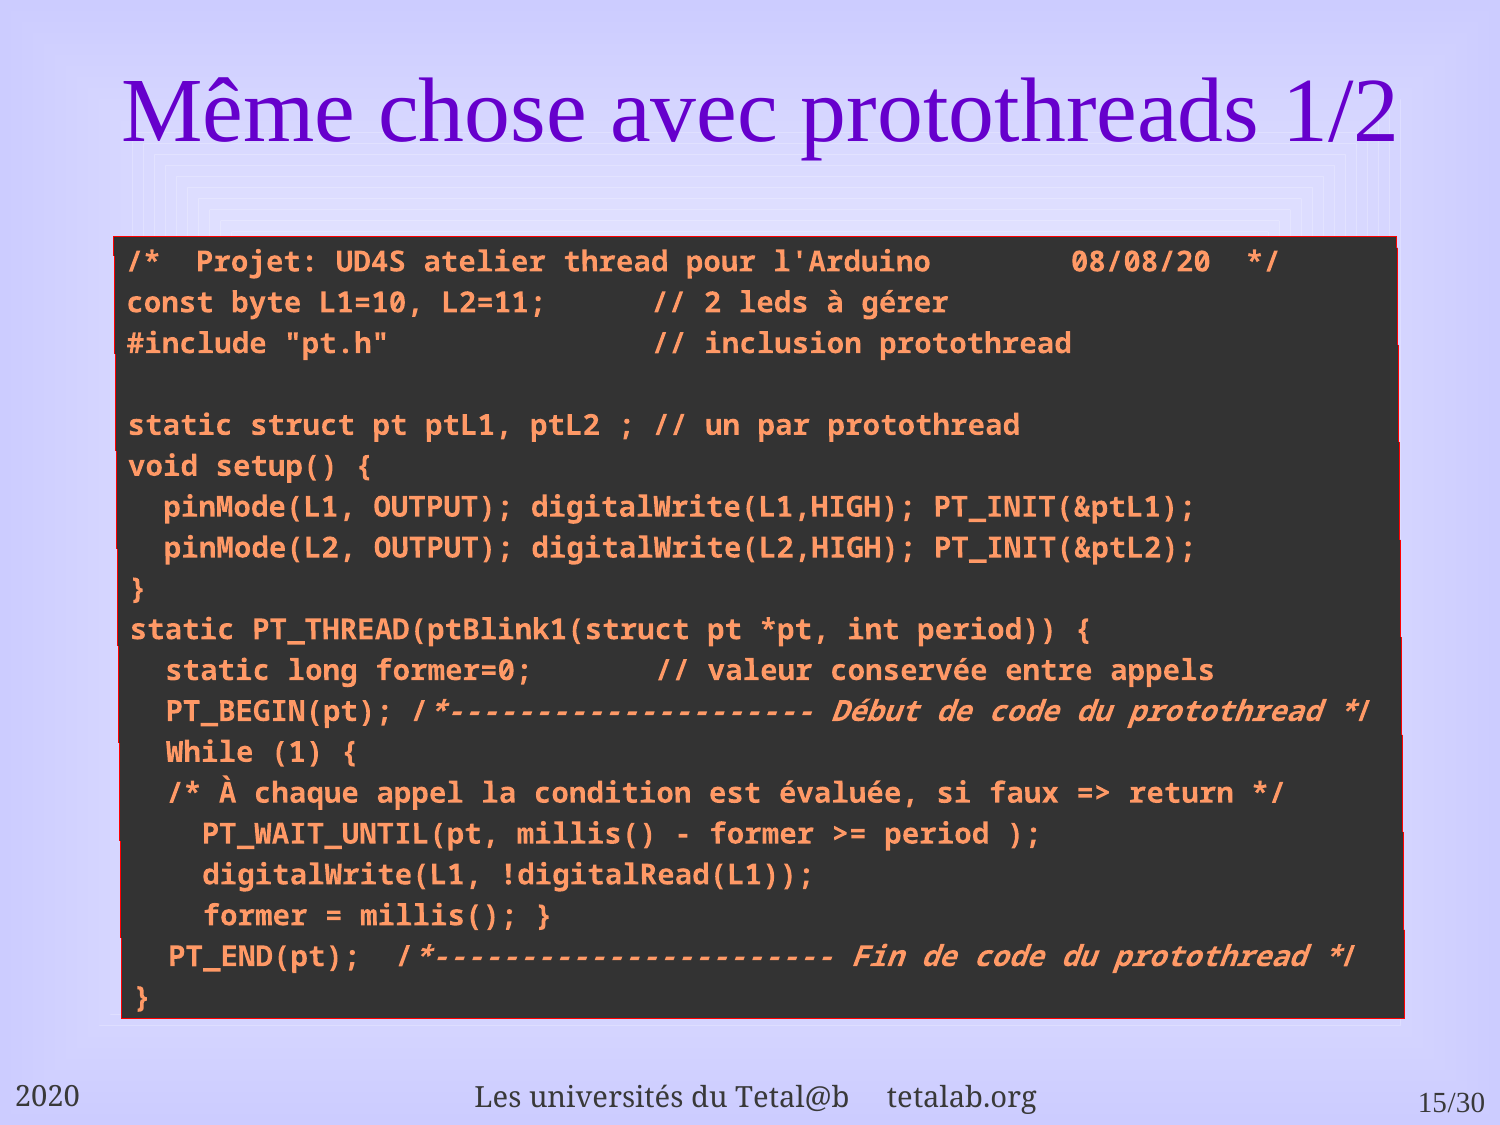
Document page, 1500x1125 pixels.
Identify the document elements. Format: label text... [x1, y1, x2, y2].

text_box /* Projet: UD4S atelier thread pour l'Arduino 08/08/20 */ const byte L1=10, L2=11; // 2 leds à gérer #include "pt.h" // inclusion protothread static struct pt ptL1, ptL2 ; // un par protothread void setup() { pinMode(L1, OUTPUT); digitalWrite(L1,HIGH); PT_INIT(&ptL1); pinMode(L2, OUTPUT); digitalWrite(L2,HIGH); PT_INIT(&ptL2); } static PT_THREAD(ptBlink1(struct pt *pt, int period)) { static long former=0; // valeur conservée entre appels PT_BEGIN(pt); /*--------------------- Début de code du protothread */ While (1) { /* À chaque appel la condition est évaluée, si faux => return */ PT_WAIT_UNTIL(pt, millis() - former >= period ); digitalWrite(L1, !digitalRead(L1)); former = millis(); } PT_END(pt); /*----------------------- Fin de code du protothread */ } [113, 236, 1405, 1019]
list [70, 224, 1453, 1016]
title Même chose avec protothreads 1/2 [0, 5, 1500, 204]
